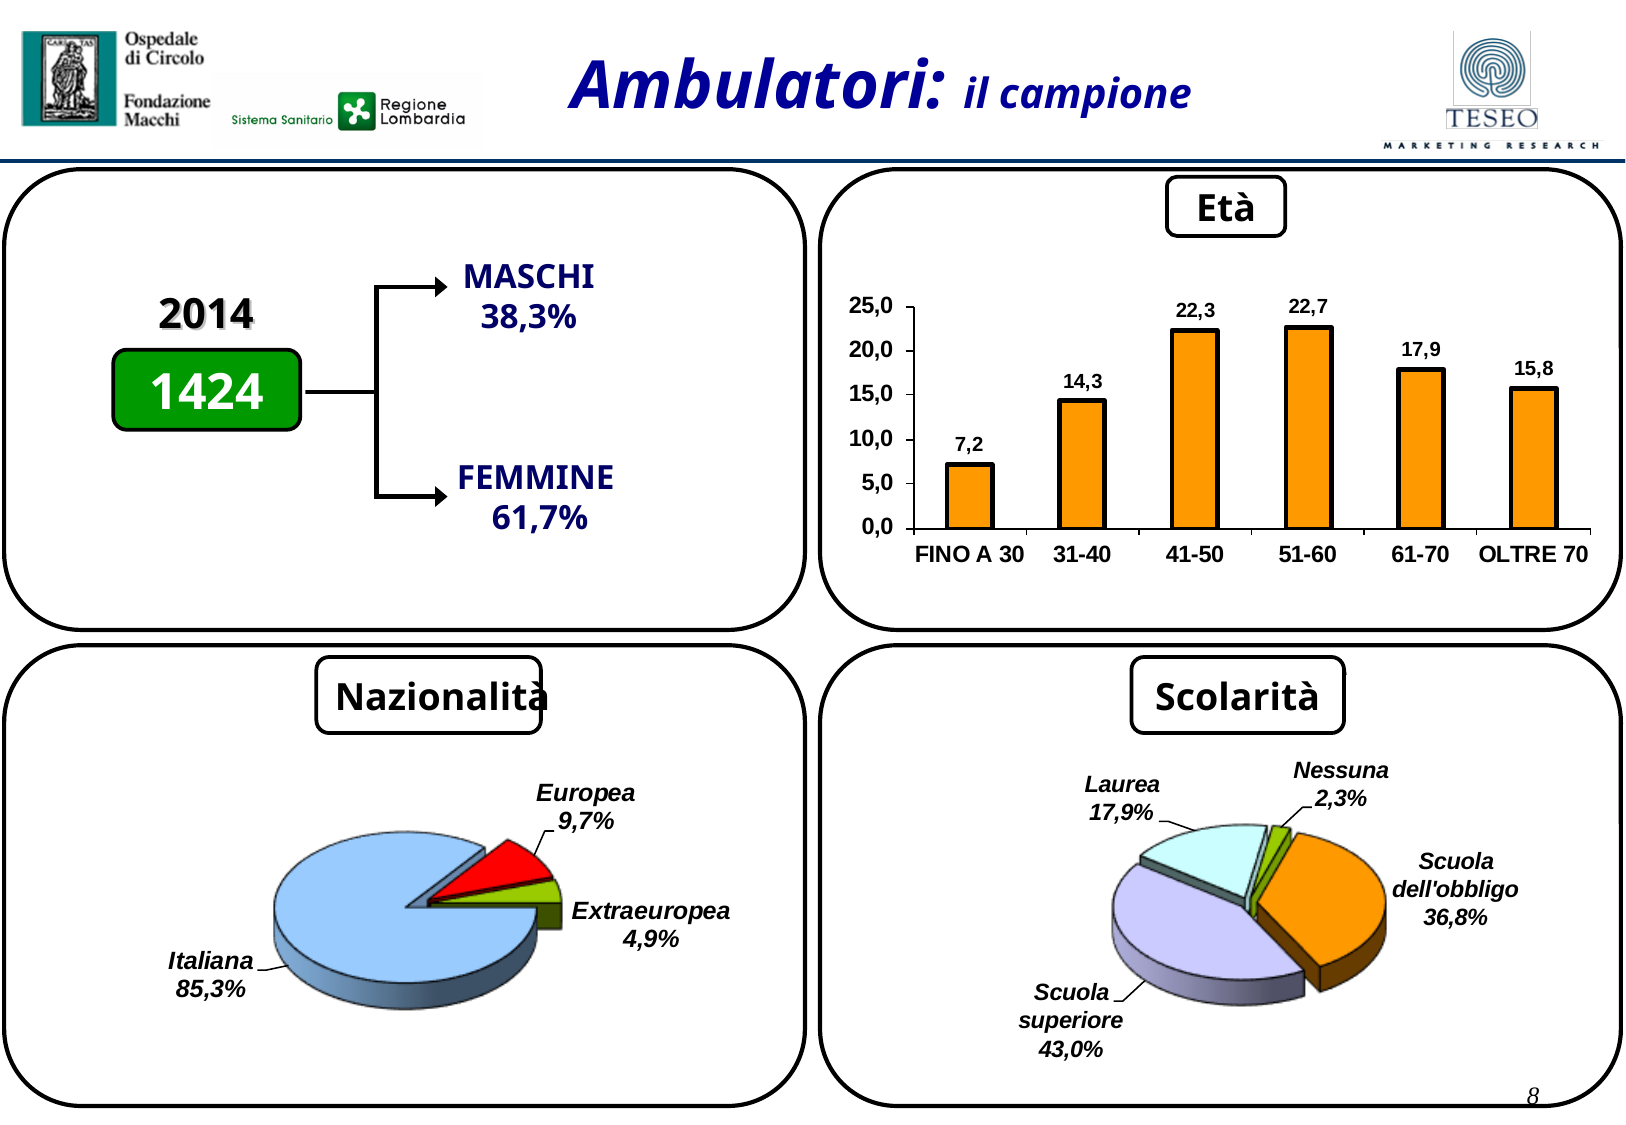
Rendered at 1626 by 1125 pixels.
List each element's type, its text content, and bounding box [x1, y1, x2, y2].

picture [7, 658, 802, 1103]
picture [21, 31, 483, 149]
text_box MASCHI 38,3% [462, 255, 595, 336]
picture [0, 658, 849, 1125]
text_box 2014 [143, 278, 270, 345]
picture [825, 267, 1612, 646]
text_box Ambulatori: il campione [265, 18, 1498, 144]
text_box Età [1166, 176, 1286, 236]
text_box Nazionalità [316, 656, 541, 734]
text_box FEMMINE 61,7% [456, 456, 624, 537]
text_box 1424 [113, 349, 301, 430]
picture [1381, 31, 1604, 149]
text_box Scolarità [1131, 656, 1345, 734]
picture [1592, 697, 1626, 1093]
picture [823, 682, 1618, 1093]
